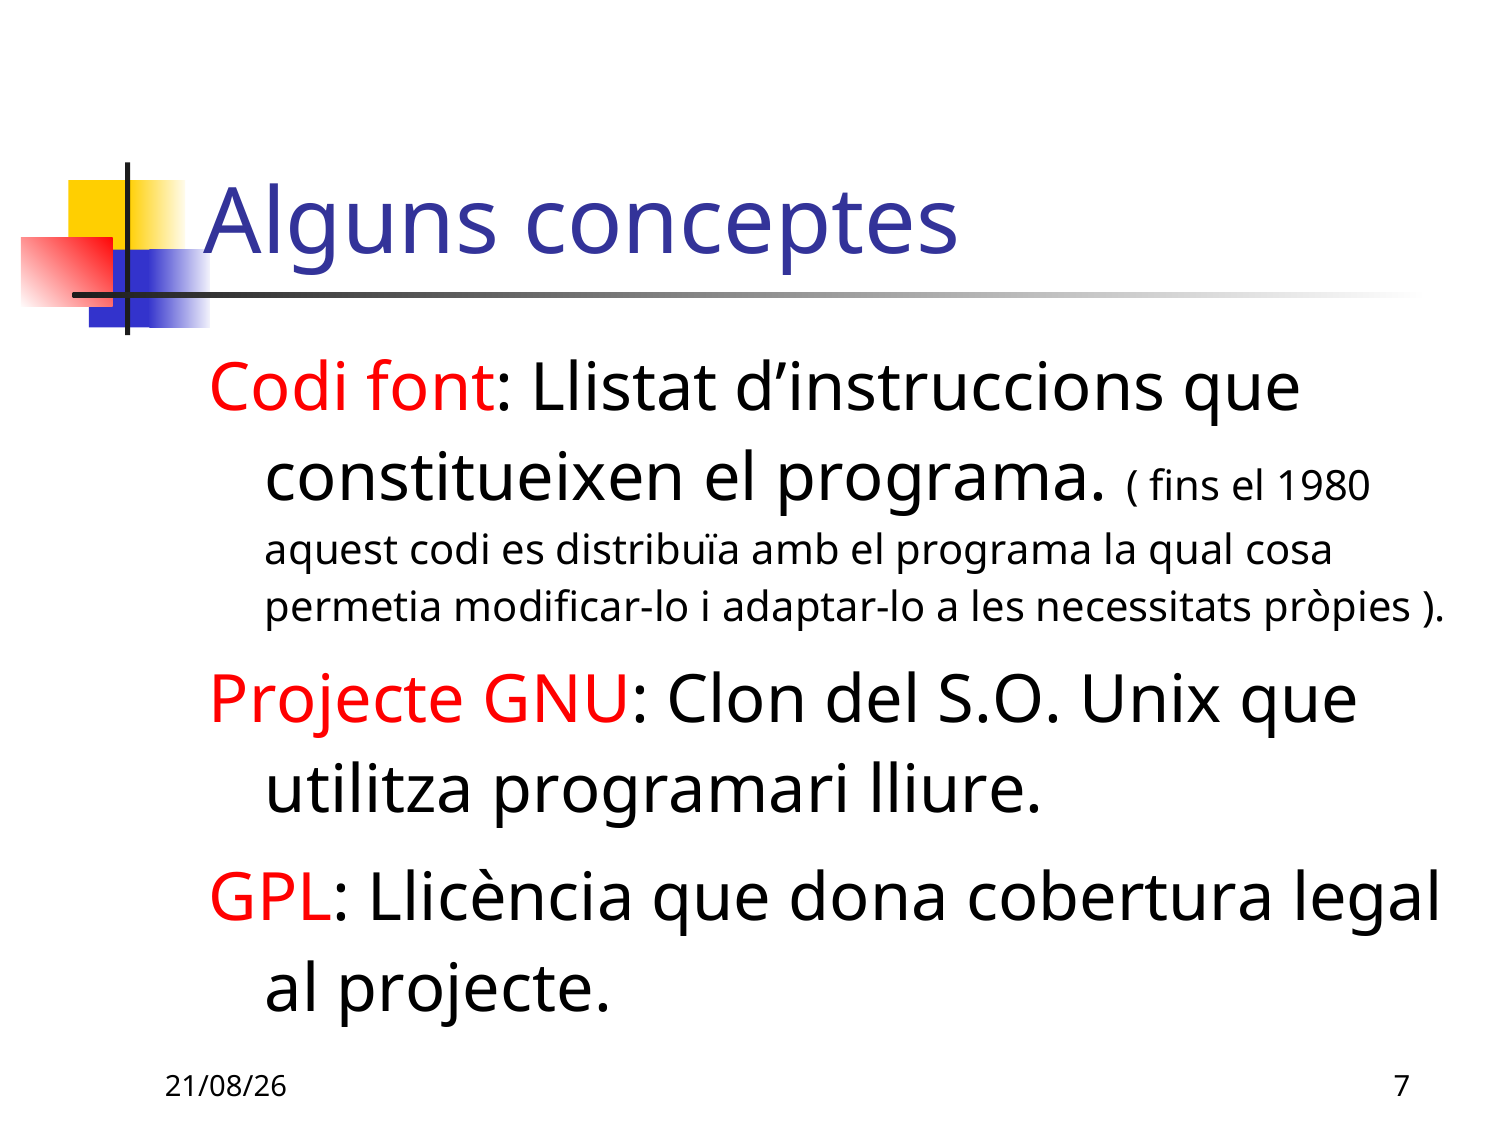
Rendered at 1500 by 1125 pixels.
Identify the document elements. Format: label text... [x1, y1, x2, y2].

title Alguns conceptes [188, 101, 1468, 289]
list Codi font: Llistat d’instruccions que constitueixen el programa. ( fins el 1980 aquest codi es distribuïa amb el programa la qual cosa permetia modificar-lo i adaptar-lo a les necessitats pròpies ). Projecte GNU: Clon del S.O. Unix que utilitza programari lliure. GPL: Llicència que dona cobertura legal al projecte. [193, 331, 1469, 1061]
